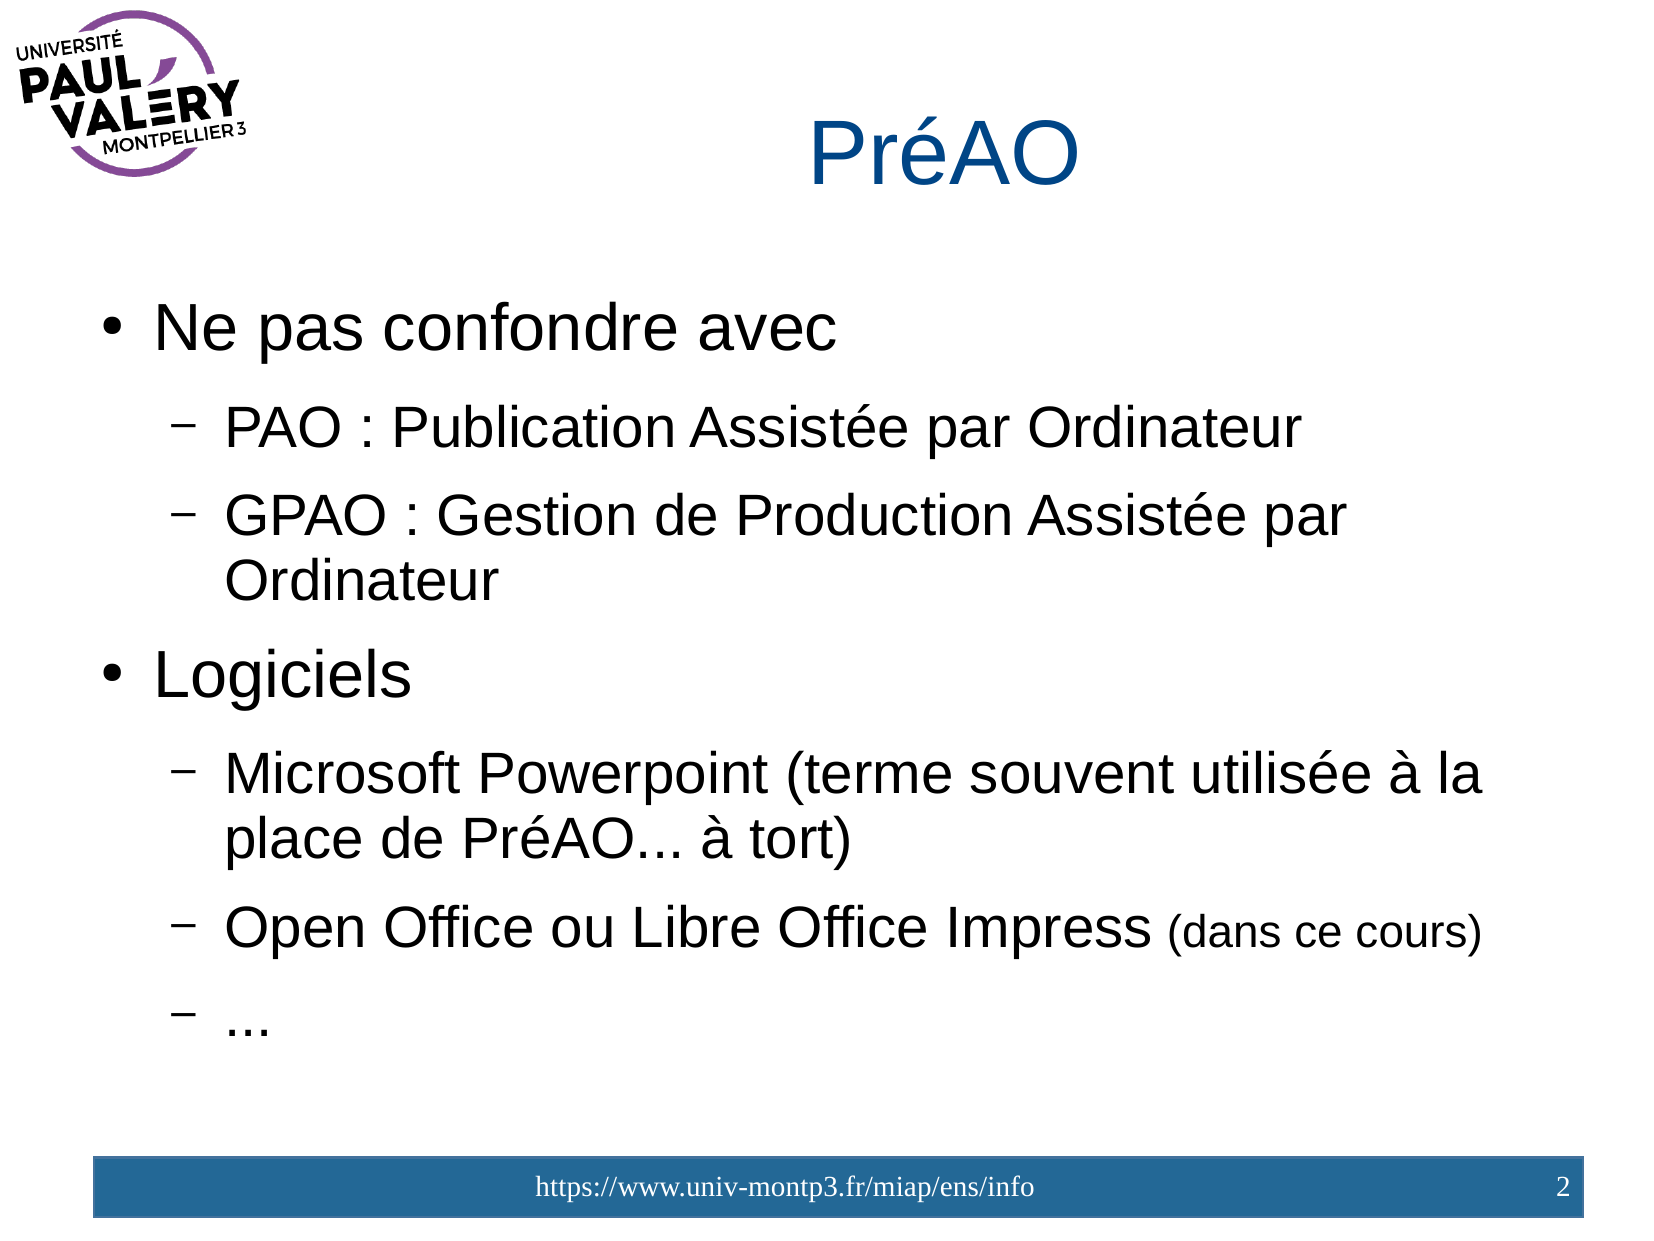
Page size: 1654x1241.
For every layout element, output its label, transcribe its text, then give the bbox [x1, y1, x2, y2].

picture [0, 0, 262, 188]
title PréAO [318, 49, 1571, 257]
list Ne pas confondre avec PAO : Publication Assistée par Ordinateur GPAO : Gestion de Production Assistée par Ordinateur Logiciels Microsoft Powerpoint (terme souvent utilisée à la place de PréAO... à tort) Open Office ou Libre Office Impress (dans ce cours) ... [82, 290, 1571, 1109]
